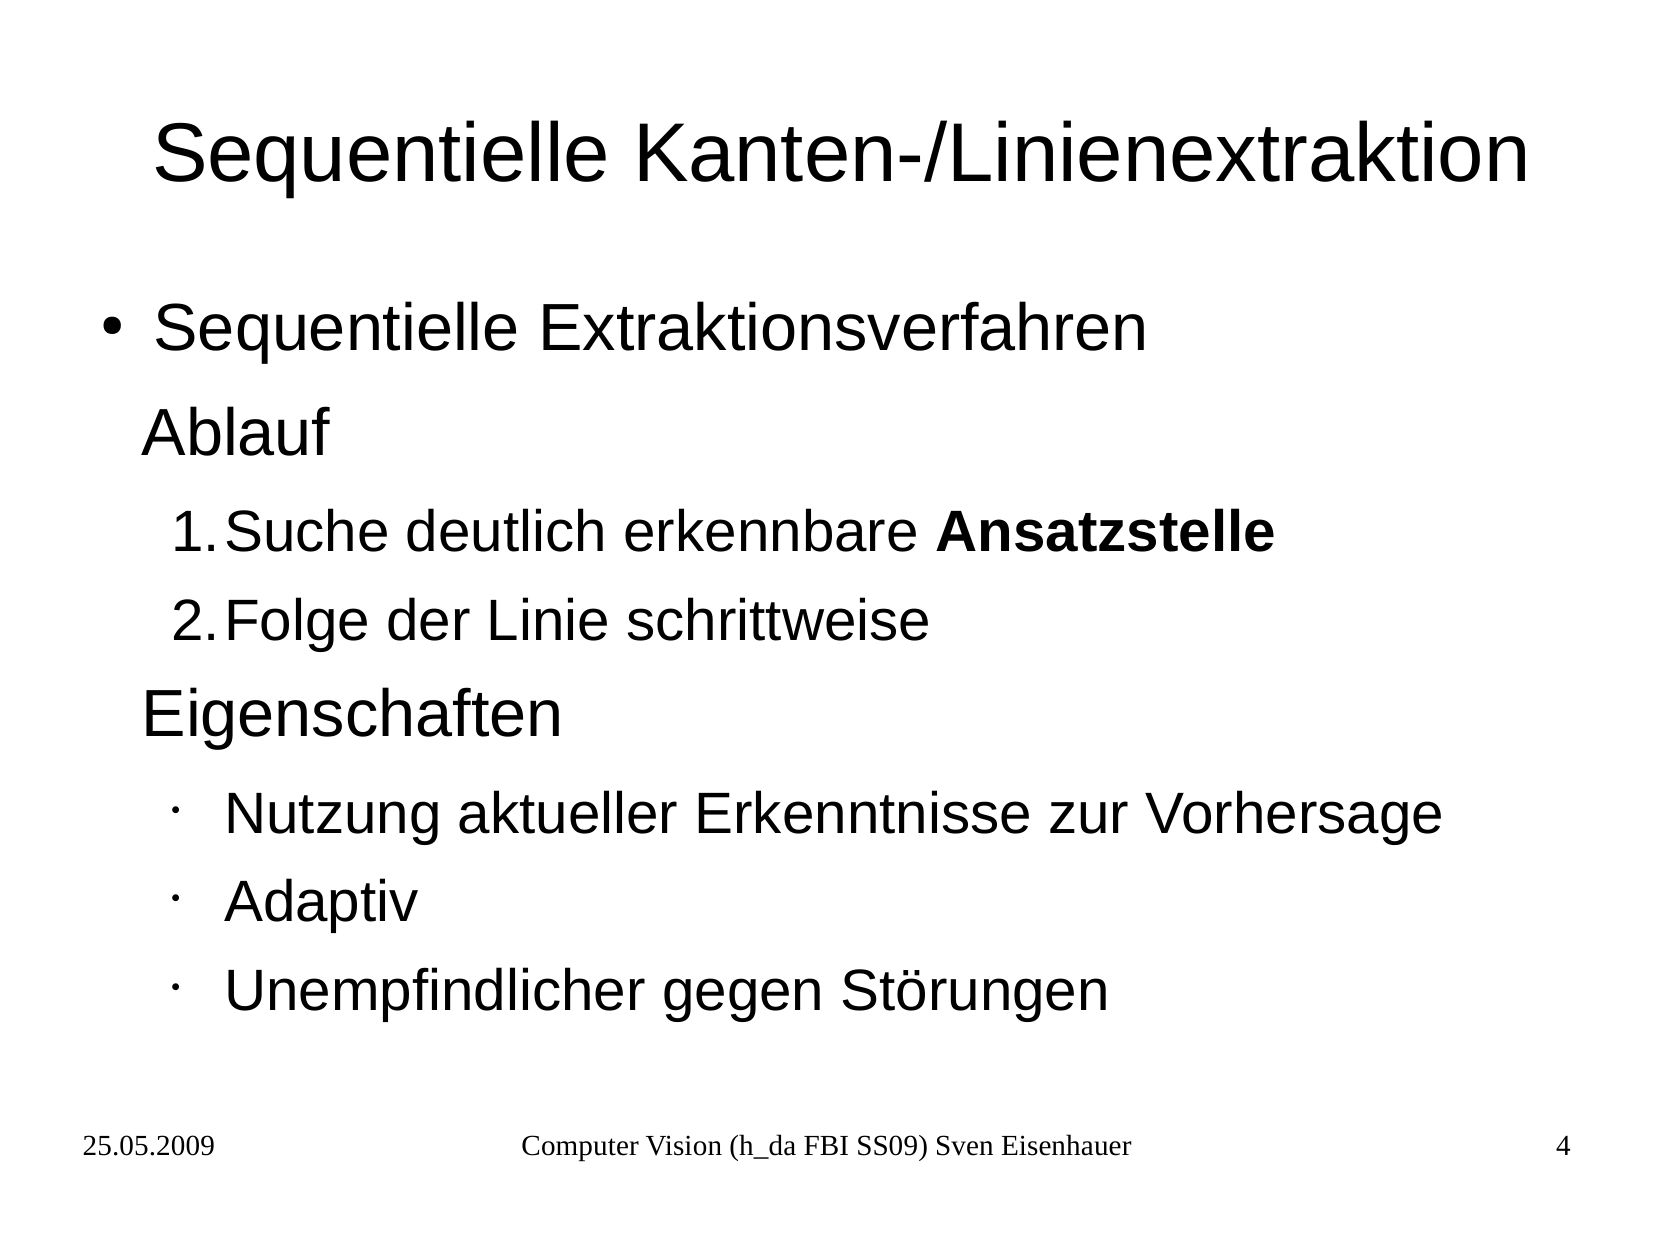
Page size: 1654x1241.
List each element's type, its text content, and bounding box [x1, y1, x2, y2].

list Sequentielle Extraktionsverfahren Ablauf Suche deutlich erkennbare Ansatzstelle Folge der Linie schrittweise Eigenschaften Nutzung aktueller Erkenntnisse zur Vorhersage Adaptiv Unempfindlicher gegen Störungen [82, 290, 1571, 1109]
title Sequentielle Kanten-/Linienextraktion [82, 49, 1571, 257]
